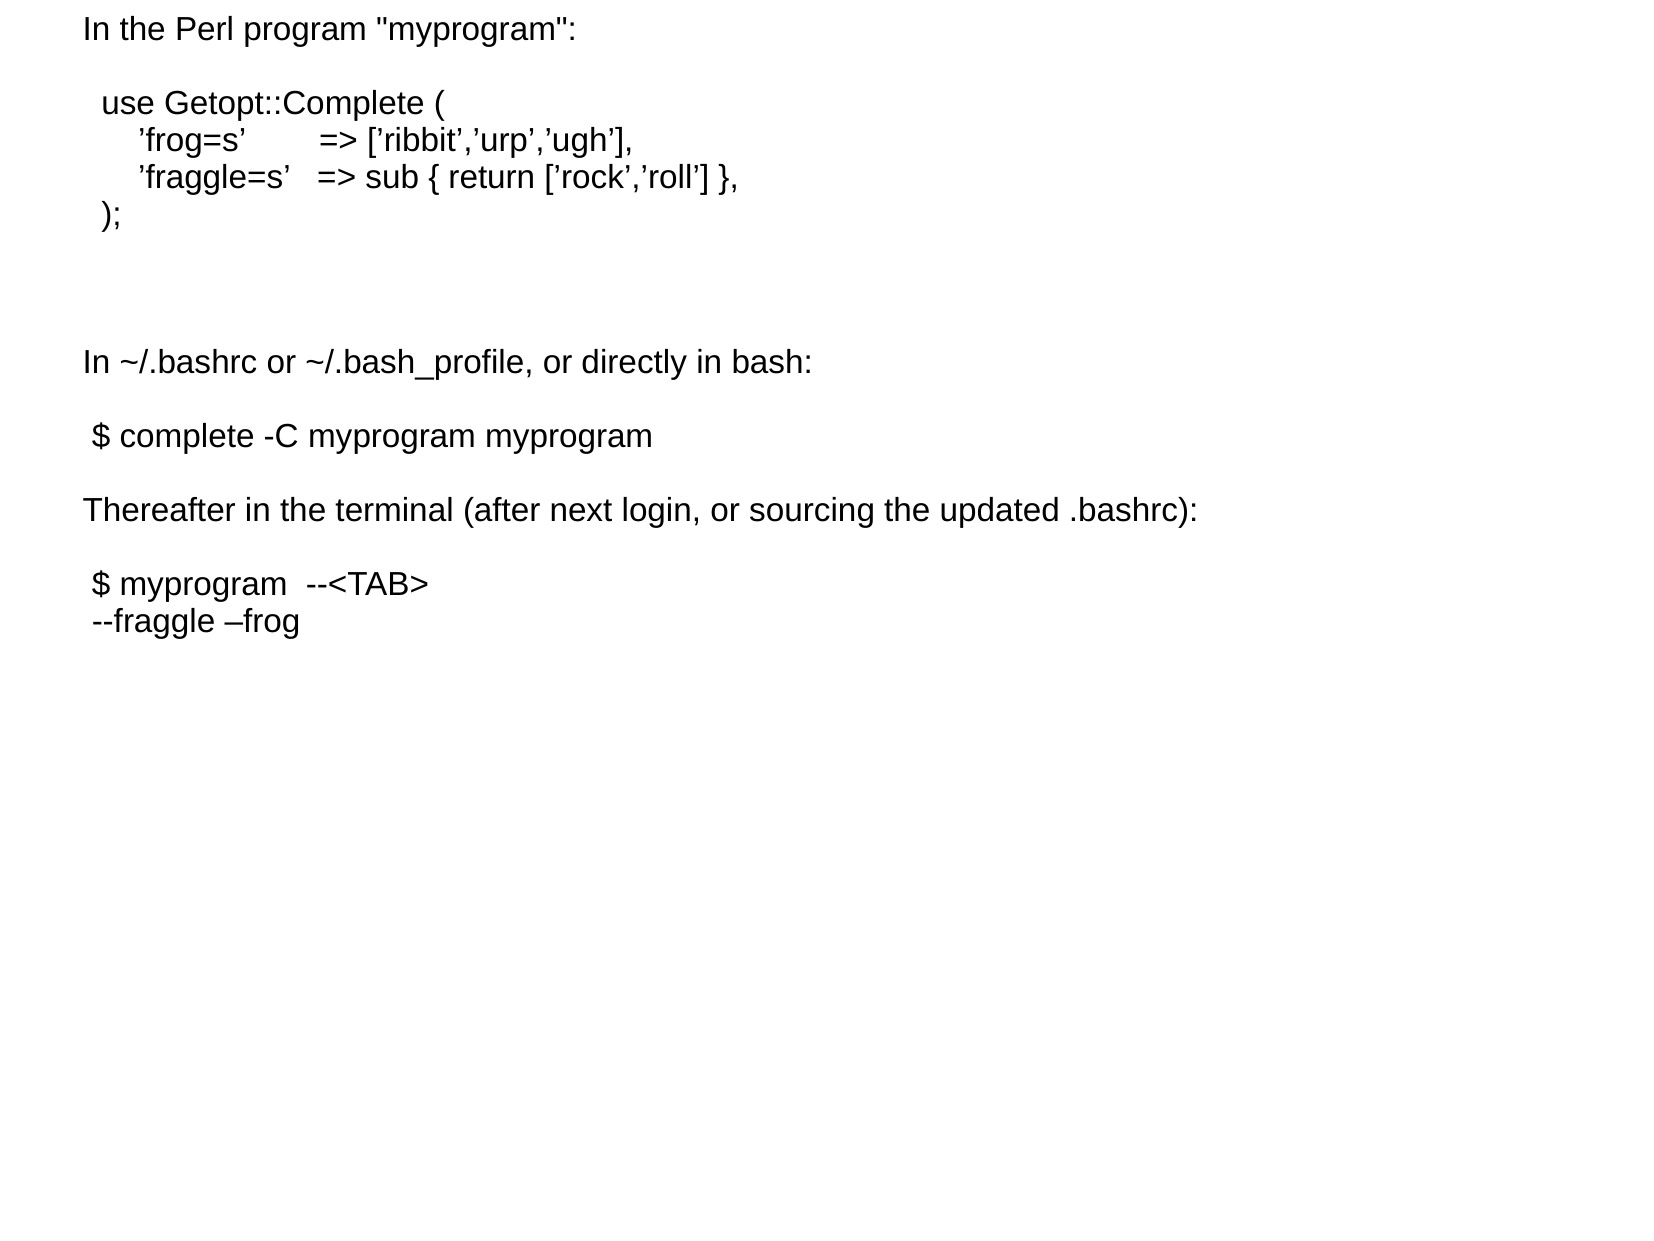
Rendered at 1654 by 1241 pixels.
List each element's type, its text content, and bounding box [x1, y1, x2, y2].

subtitle In the Perl program "myprogram": use Getopt::Complete ( ’frog=s’ => [’ribbit’,’urp’,’ugh’], ’fraggle=s’ => sub { return [’rock’,’roll’] }, ); In ~/.bashrc or ~/.bash_profile, or directly in bash: $ complete ‐C myprogram myprogram Thereafter in the terminal (after next login, or sourcing the updated .bashrc): $ myprogram --<TAB> --fraggle –frog [82, 10, 1571, 1070]
